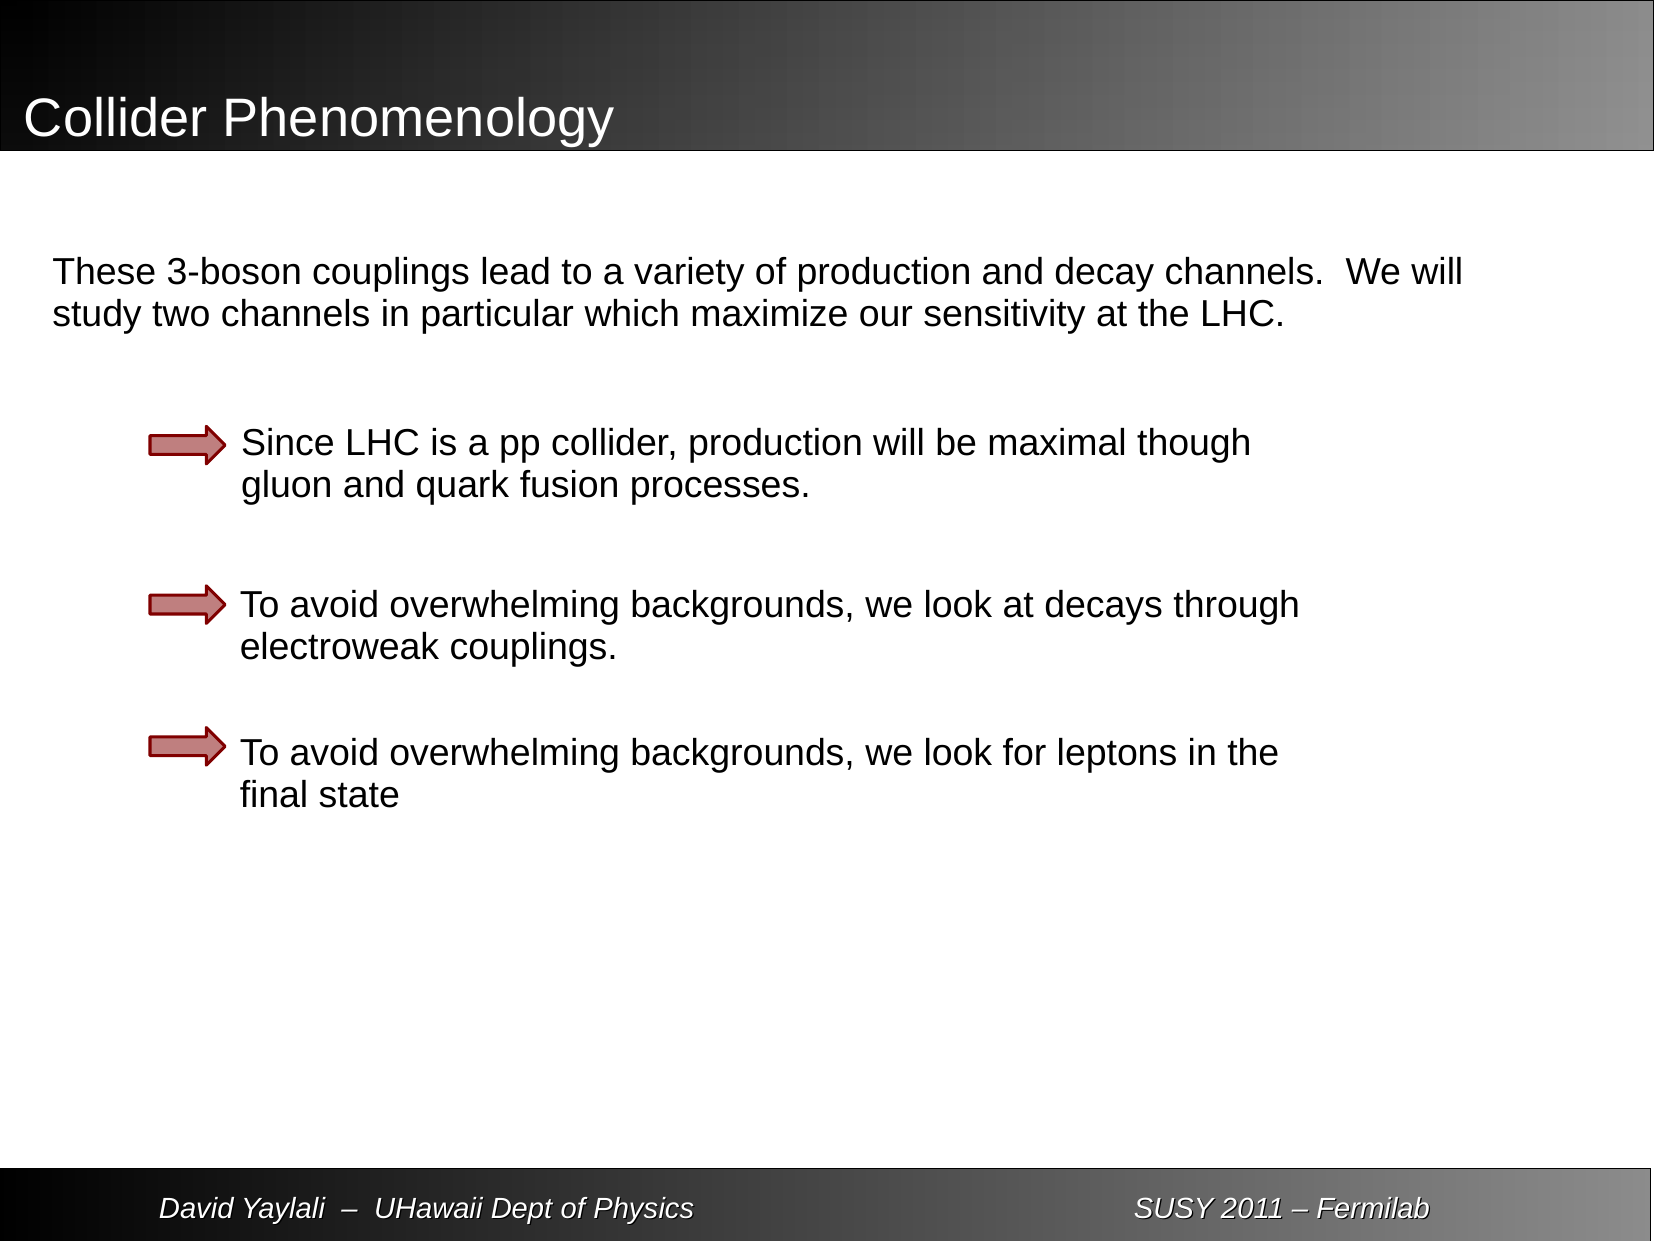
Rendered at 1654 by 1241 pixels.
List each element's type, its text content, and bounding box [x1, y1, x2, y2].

text_box To avoid overwhelming backgrounds, we look for leptons in the final state [225, 723, 1367, 823]
text_box Collider Phenomenology [9, 80, 631, 156]
text_box [150, 426, 226, 464]
text_box Since LHC is a pp collider, production will be maximal though gluon and quark fusion processes. [225, 412, 1276, 515]
text_box These 3-boson couplings lead to a variety of production and decay channels. We will study two channels in particular which maximize our sensitivity at the LHC. [37, 243, 1576, 343]
text_box [150, 727, 225, 766]
text_box To avoid overwhelming backgrounds, we look at decays through electroweak couplings. [225, 576, 1367, 676]
text_box [150, 585, 226, 624]
